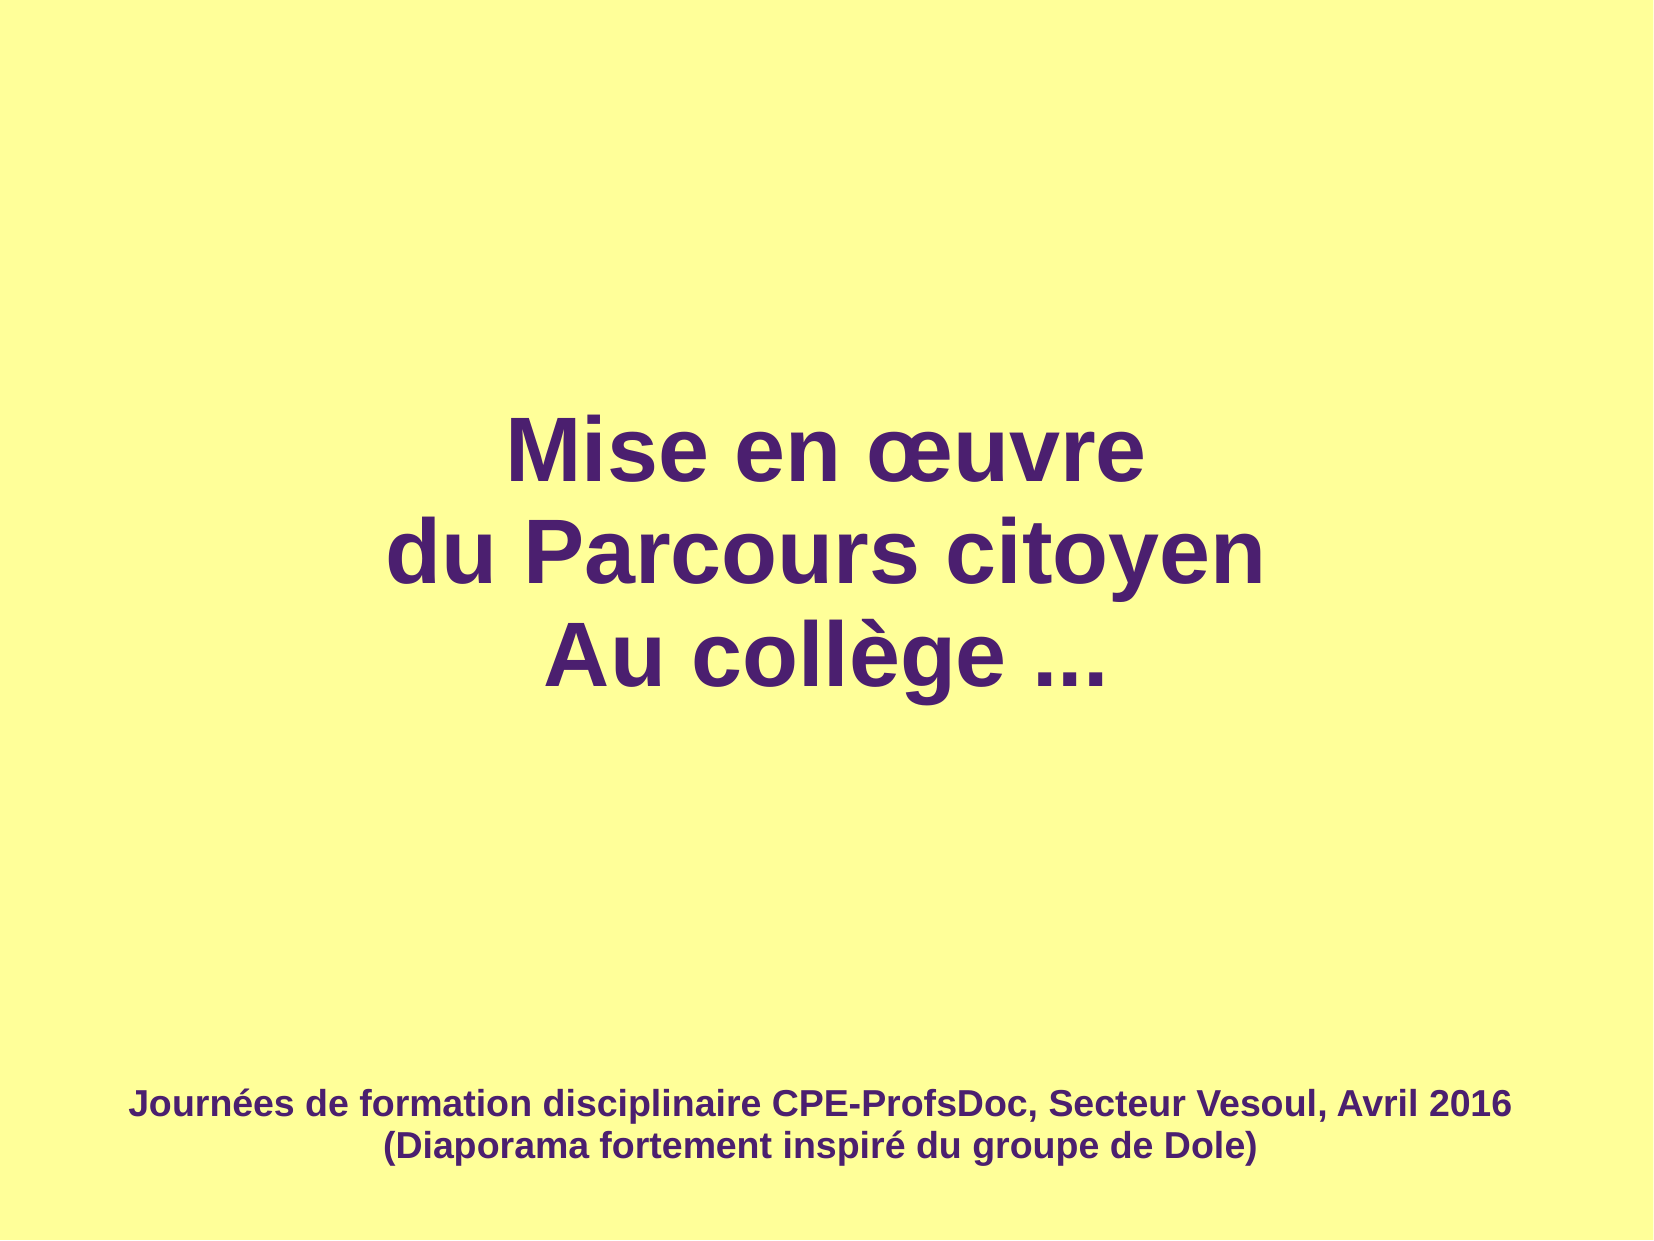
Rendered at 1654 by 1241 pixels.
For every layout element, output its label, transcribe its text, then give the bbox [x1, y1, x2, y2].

text_box Journées de formation disciplinaire CPE-ProfsDoc, Secteur Vesoul, Avril 2016 (Diaporama fortement inspiré du groupe de Dole) [106, 1074, 1536, 1177]
subtitle Mise en œuvre du Parcours citoyen Au collège ... [82, 94, 1571, 1010]
